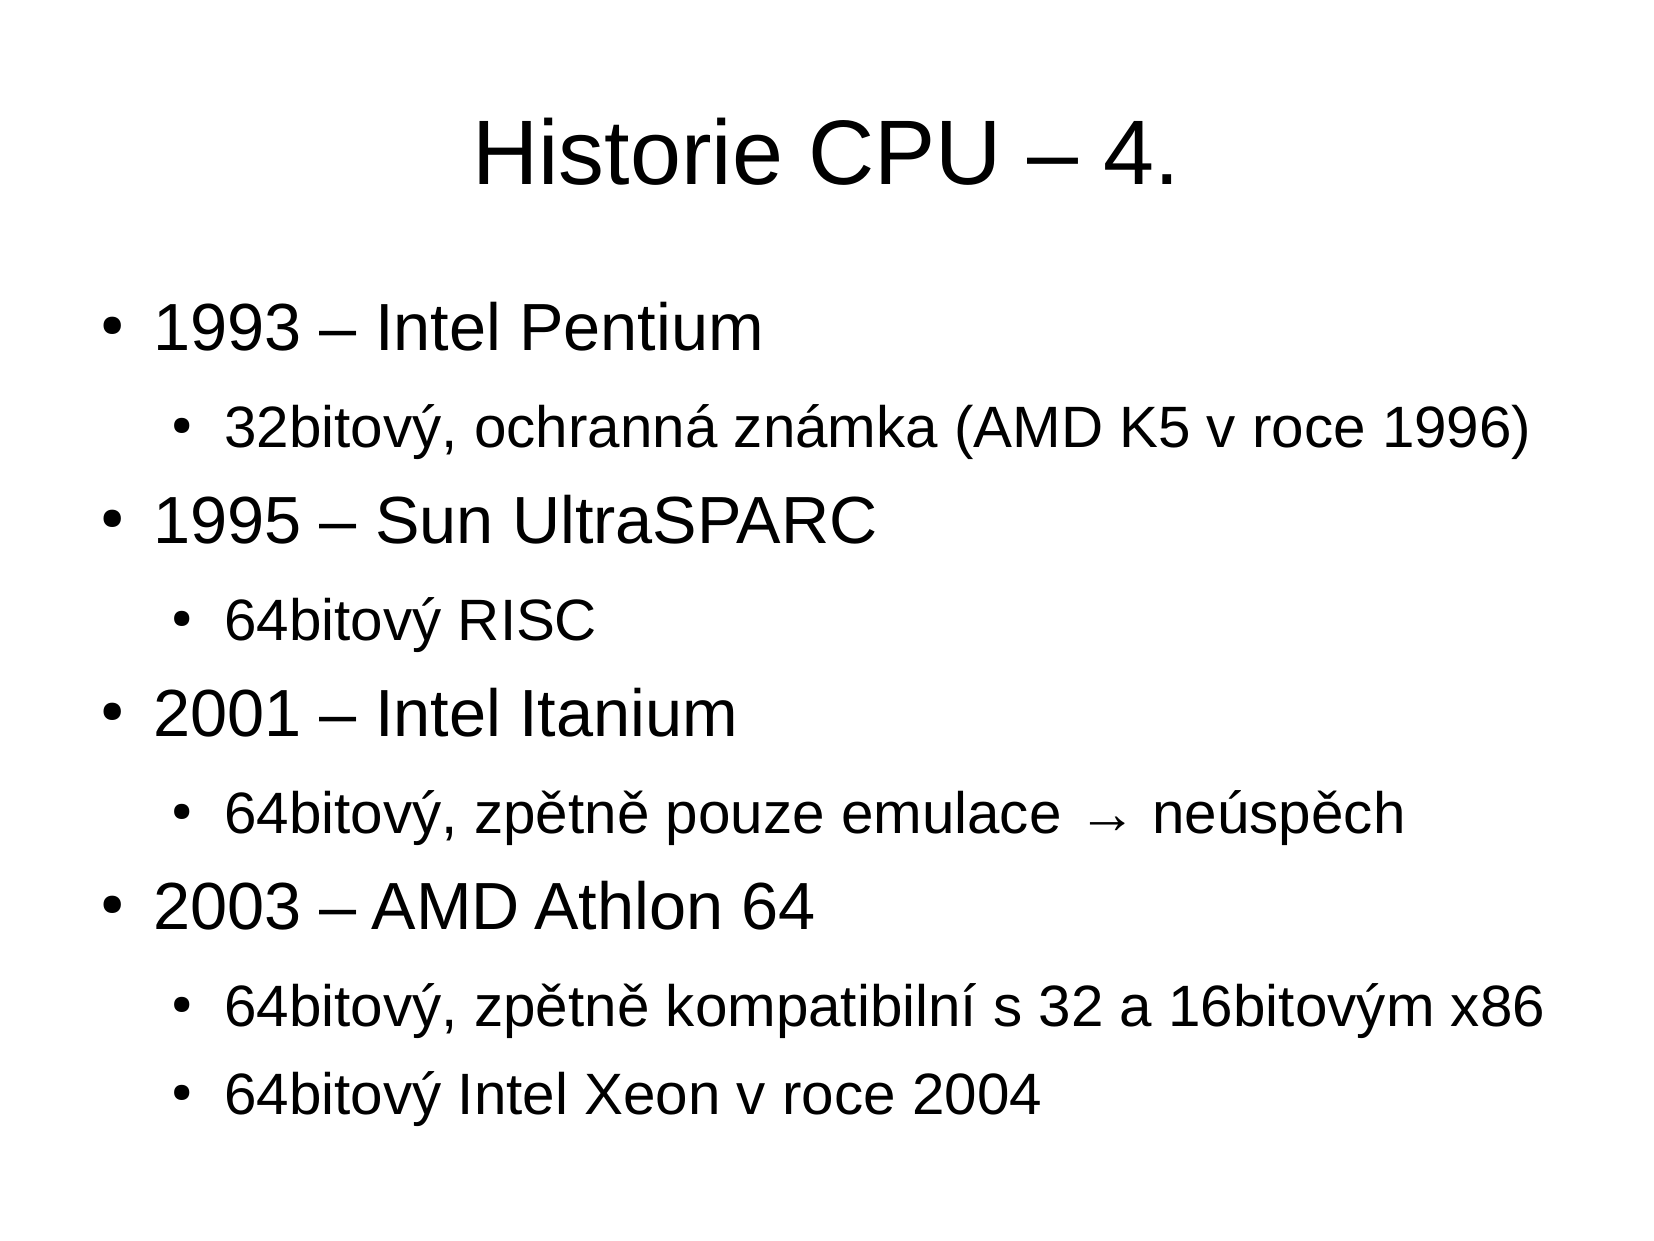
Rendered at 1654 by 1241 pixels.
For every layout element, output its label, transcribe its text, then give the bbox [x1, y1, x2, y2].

list 1993 – Intel Pentium 32bitový, ochranná známka (AMD K5 v roce 1996) 1995 – Sun UltraSPARC 64bitový RISC 2001 – Intel Itanium 64bitový, zpětně pouze emulace → neúspěch 2003 – AMD Athlon 64 64bitový, zpětně kompatibilní s 32 a 16bitovým x86 64bitový Intel Xeon v roce 2004 [82, 290, 1571, 1128]
title Historie CPU – 4. [82, 56, 1571, 250]
